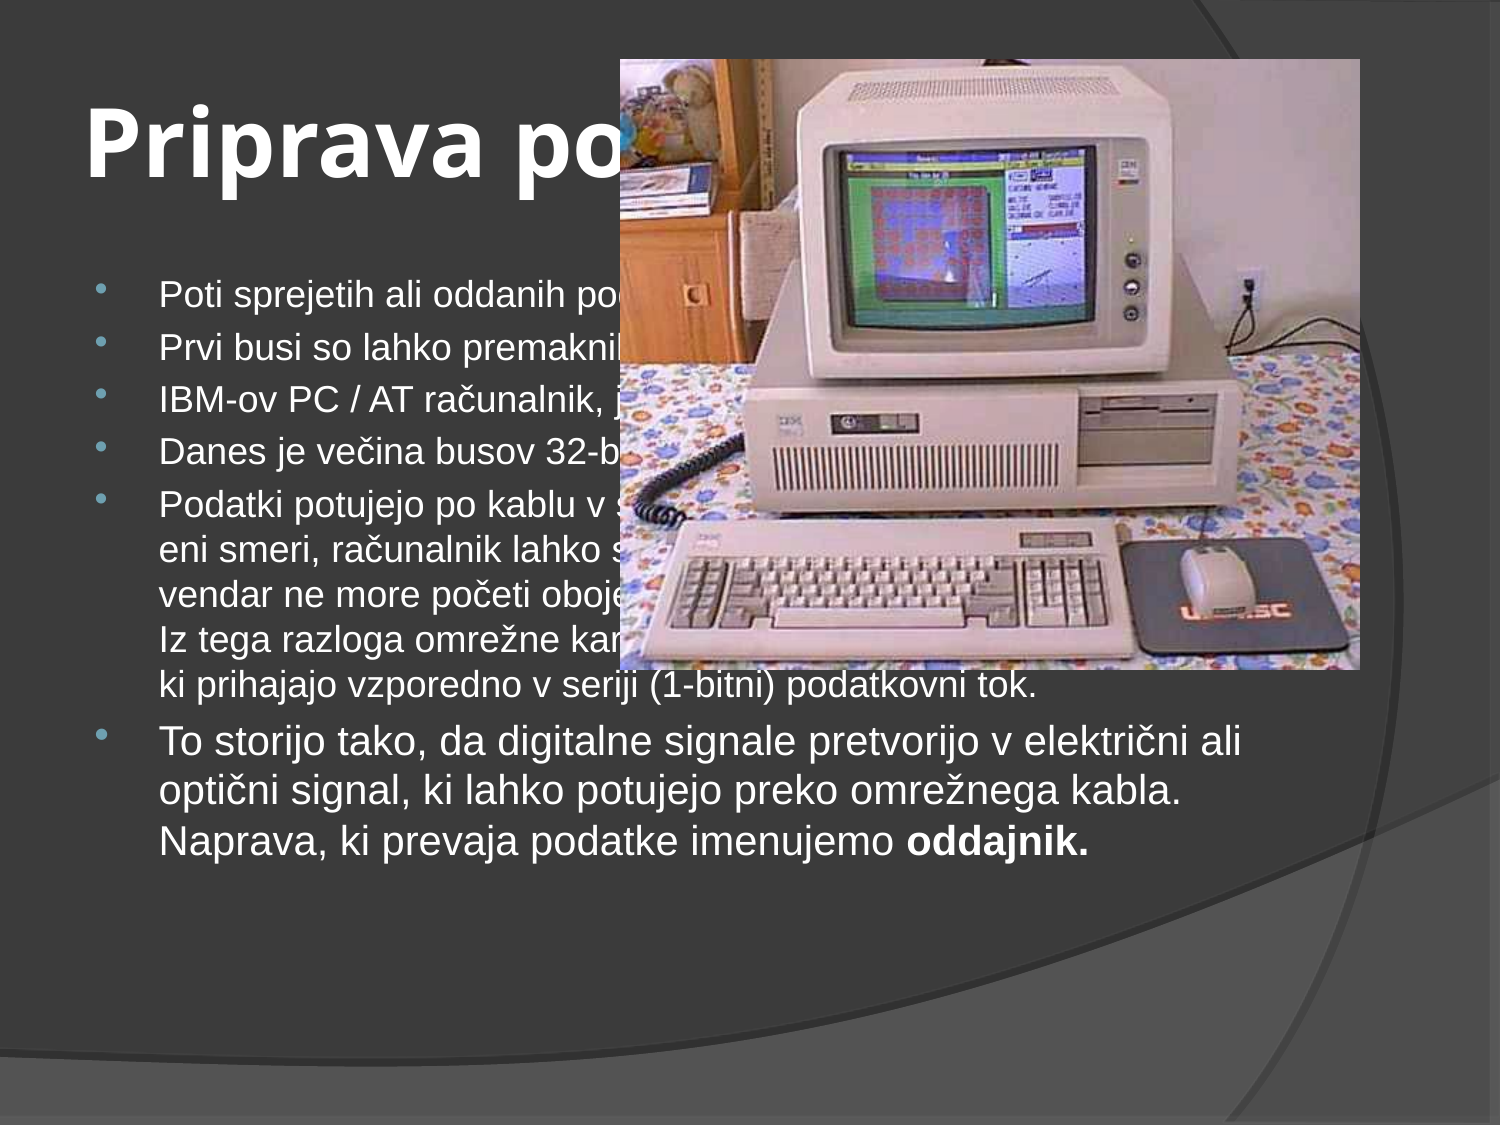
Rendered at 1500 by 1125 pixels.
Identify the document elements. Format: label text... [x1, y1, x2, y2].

list Poti sprejetih ali oddanih podatkov se imenujejo"buses (busi)“ Prvi busi so lahko premaknili 8 bitov informacij naenkrat. IBM-ov PC / AT računalnik, je predstavil prvi 16-bitni bus. Danes je večina busov 32-bitnih. Podatki potujejo po kablu v seriji (samo en kanal), se giblje samo v eni smeri, računalnik lahko samo pošilja ali prejema podatke, vendar ne more početi oboje hkrati Iz tega razloga omrežne kartice prestrukturirajo skupino podatkov, ki prihajajo vzporedno v seriji (1-bitni) podatkovni tok. To storijo tako, da digitalne signale pretvorijo v električni ali optični signal, ki lahko potujejo preko omrežnega kabla. Naprava, ki prevaja podatke imenujemo oddajnik. [75, 262, 1300, 1005]
title Priprava podatkov [75, 45, 1300, 233]
picture [620, 59, 1360, 670]
